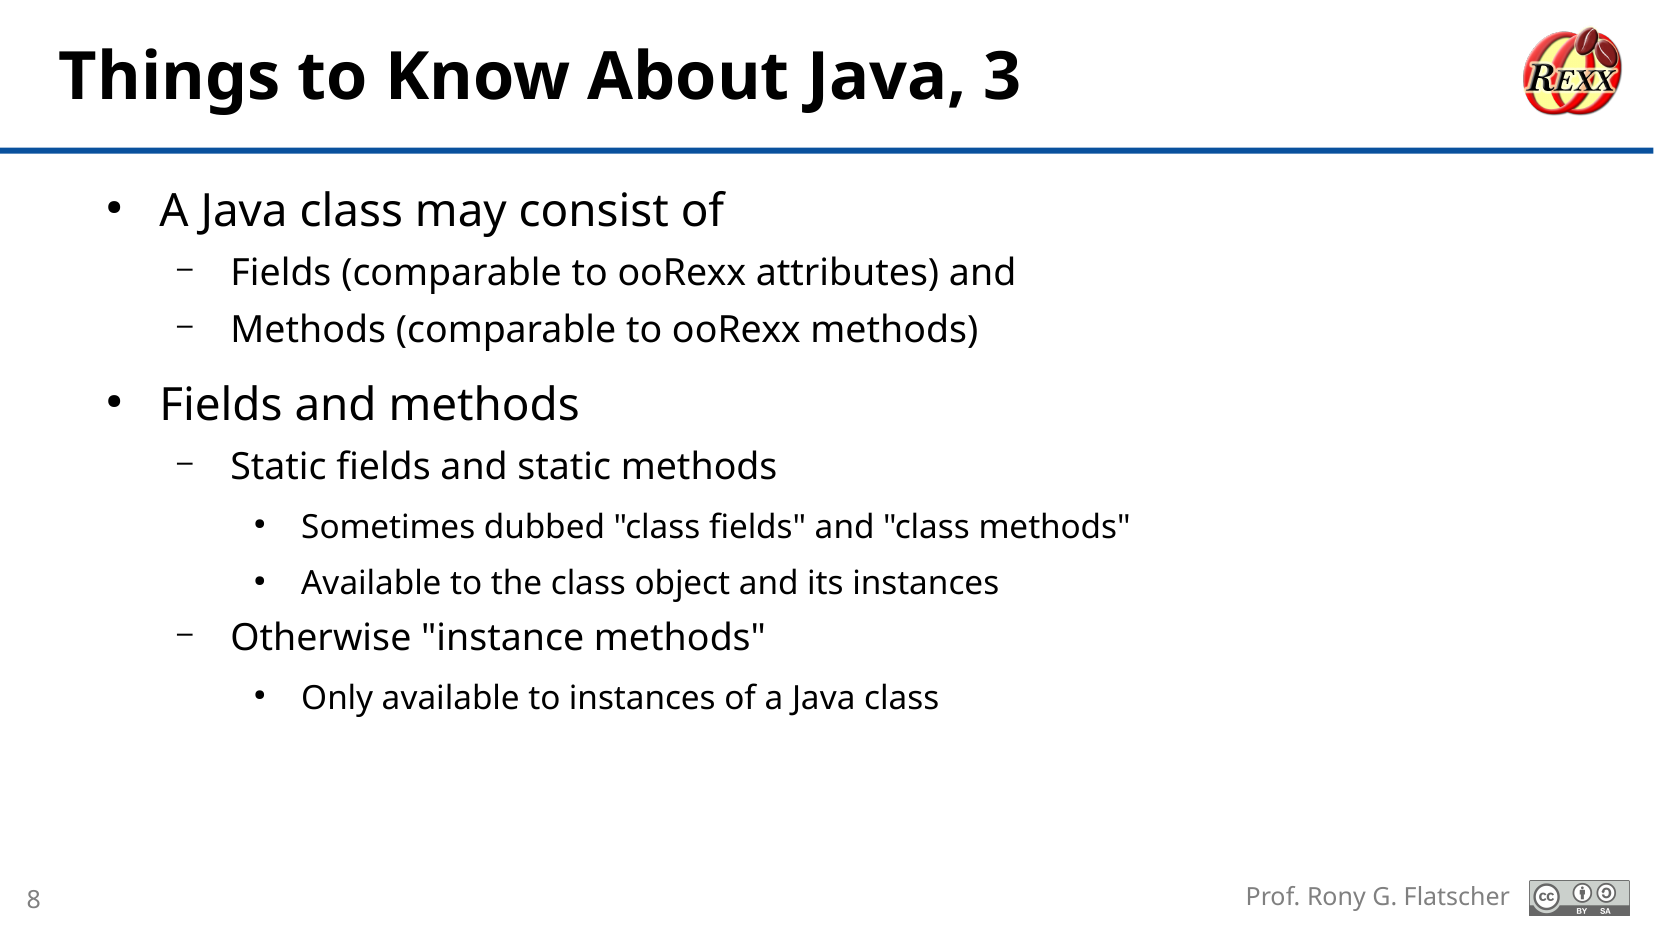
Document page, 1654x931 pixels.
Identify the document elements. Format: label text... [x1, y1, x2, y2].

title Things to Know About Java, 3 [0, 0, 1625, 148]
list A Java class may consist of Fields (comparable to ooRexx attributes) and Methods (comparable to ooRexx methods) Fields and methods Static fields and static methods Sometimes dubbed "class fields" and "class methods" Available to the class object and its instances Otherwise "instance methods" Only available to instances of a Java class [88, 177, 1577, 857]
